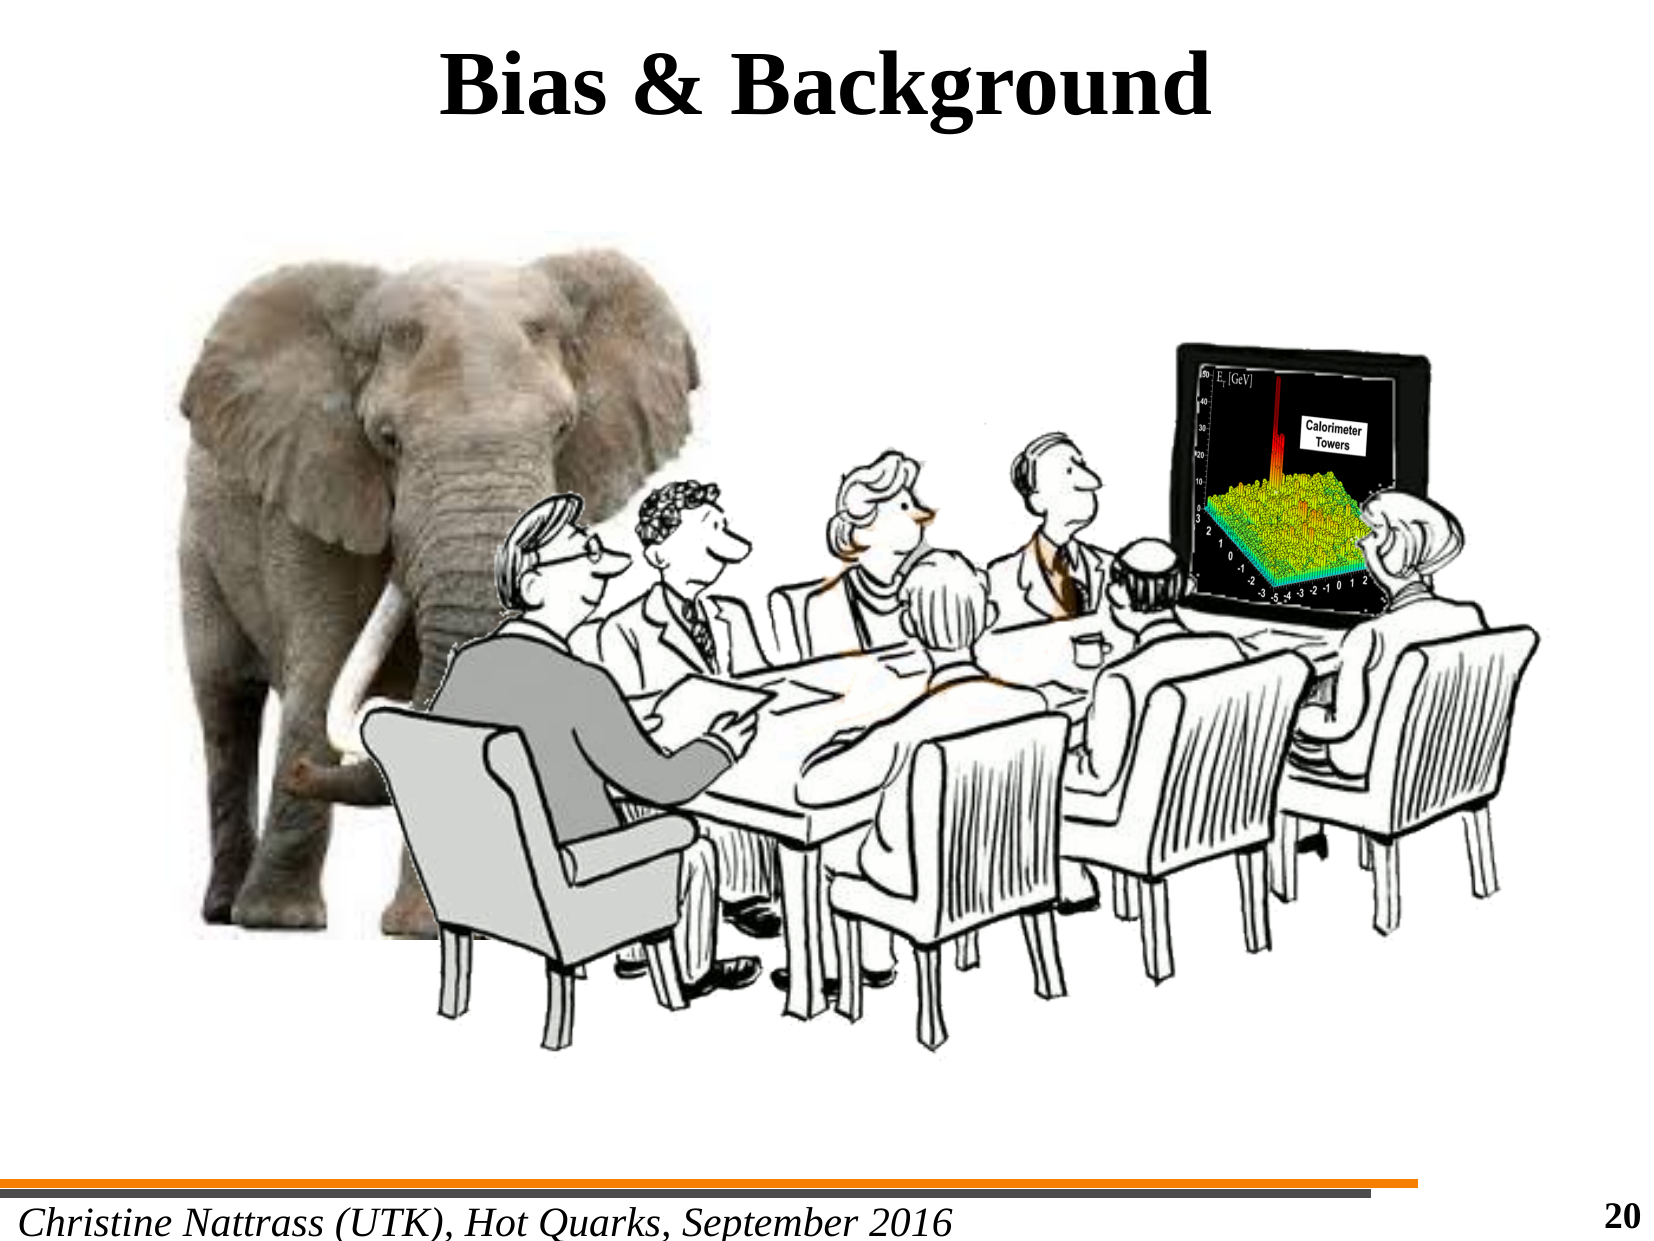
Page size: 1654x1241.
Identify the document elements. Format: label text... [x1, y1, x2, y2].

picture [164, 156, 1552, 1083]
title Bias & Background [82, 8, 1571, 159]
